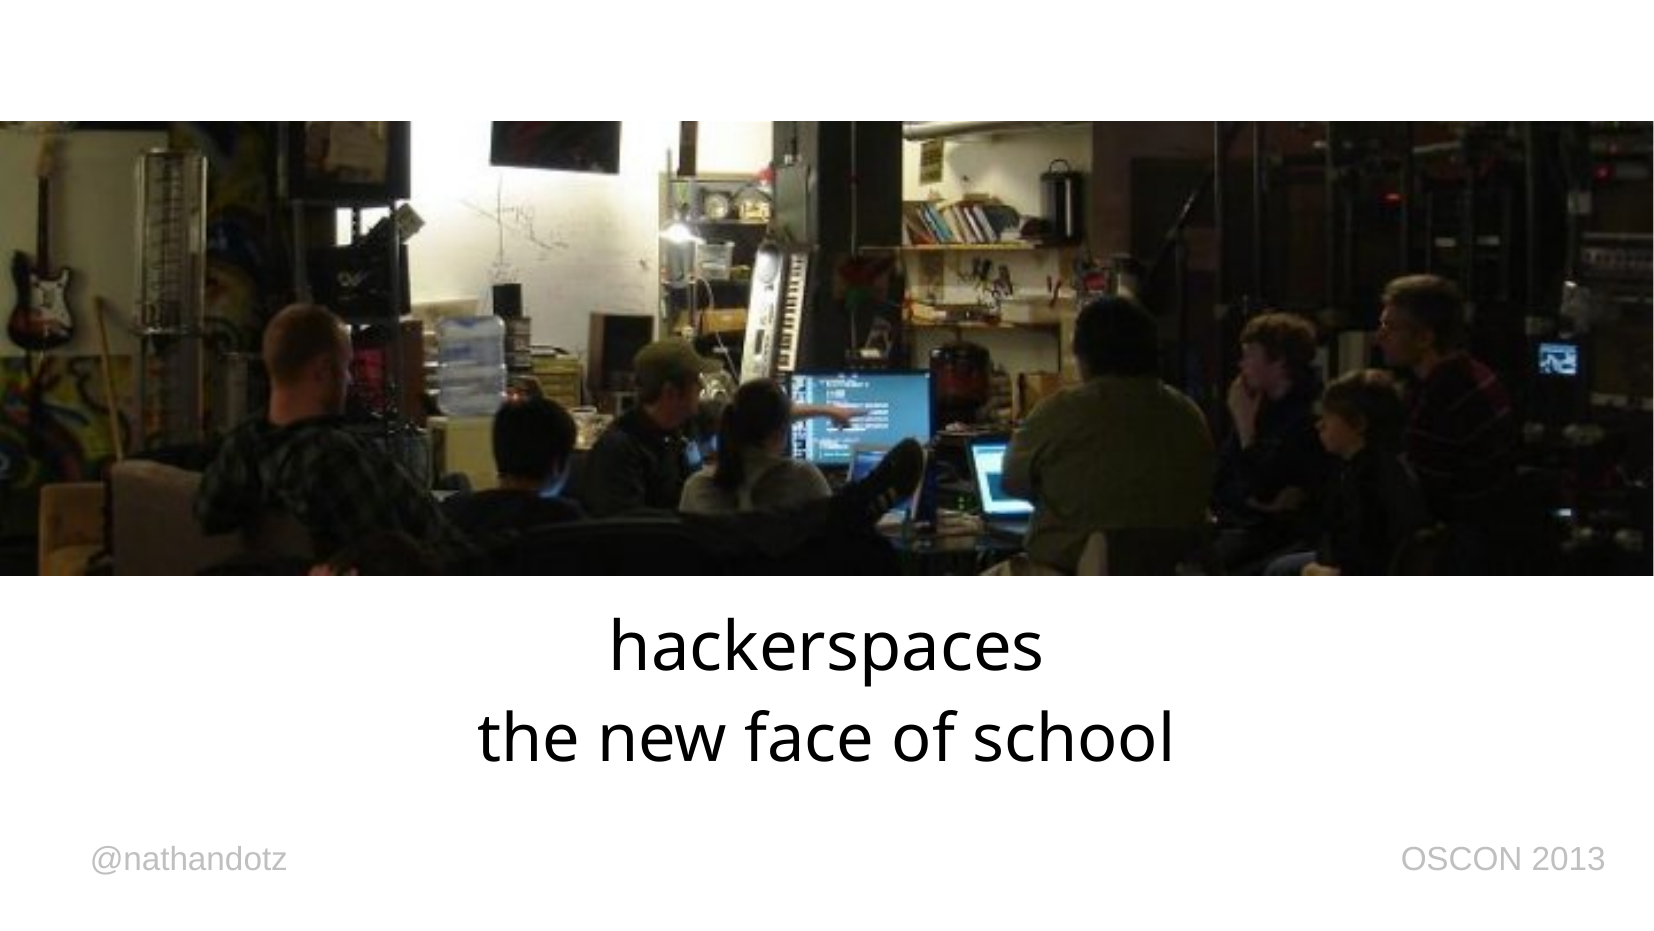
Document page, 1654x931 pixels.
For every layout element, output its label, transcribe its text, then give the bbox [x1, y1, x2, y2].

title hackerspaces the new face of school [82, 596, 1571, 782]
text_box OSCON 2013 [1386, 832, 1622, 886]
text_box @nathandotz [75, 832, 304, 886]
picture [0, 121, 1654, 577]
